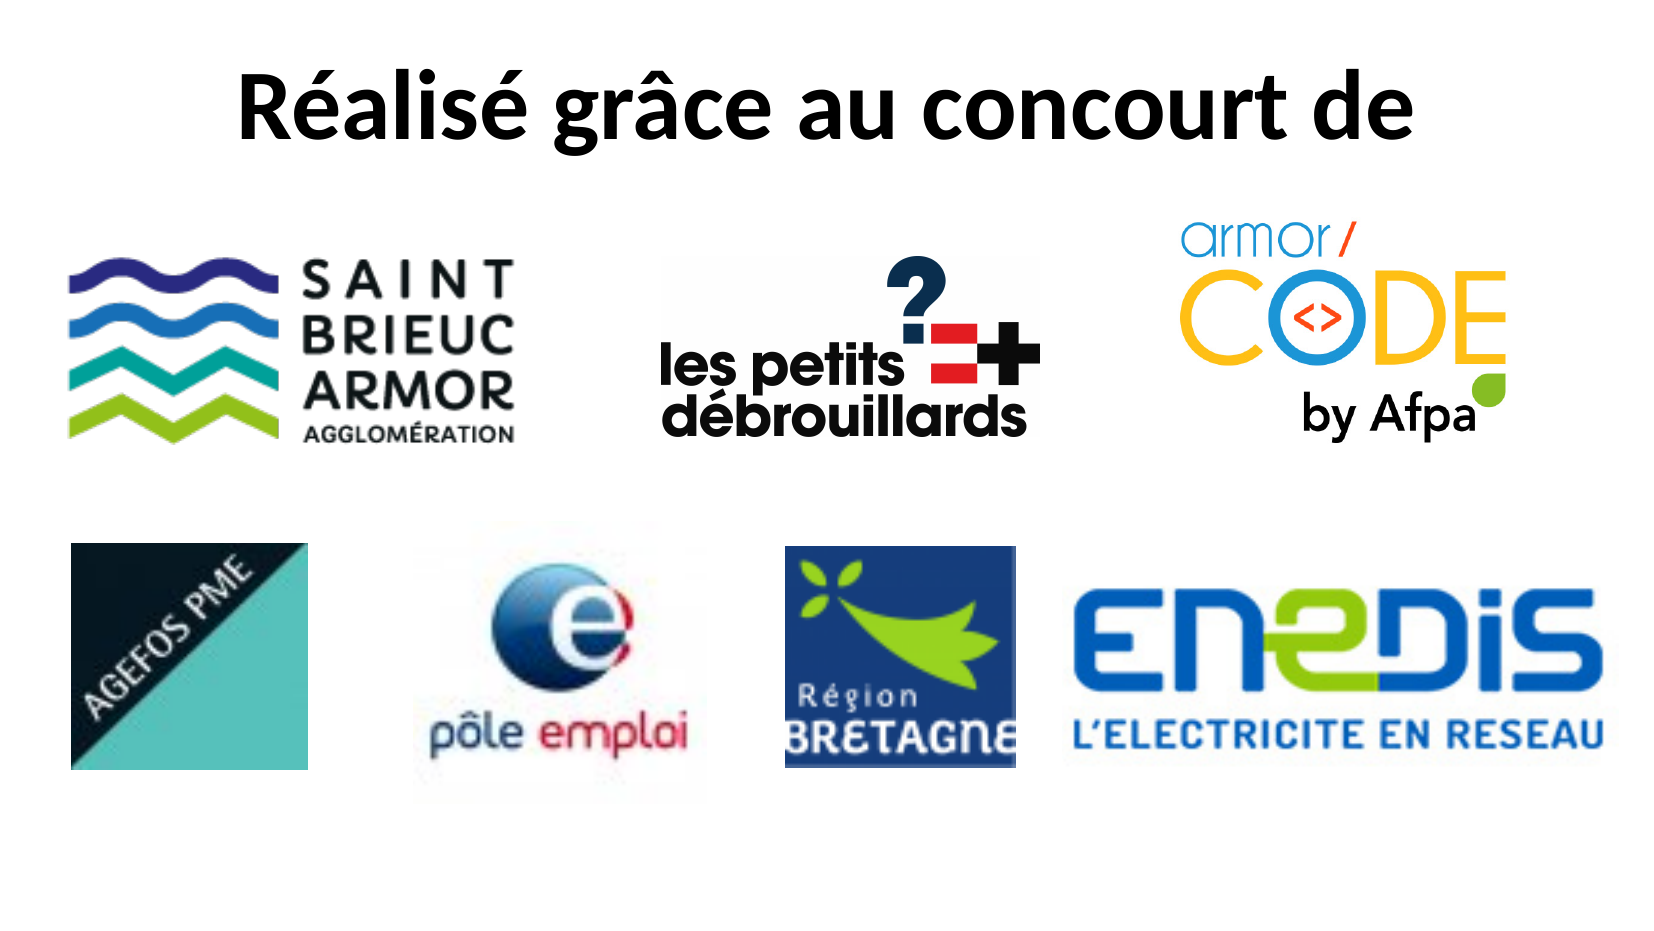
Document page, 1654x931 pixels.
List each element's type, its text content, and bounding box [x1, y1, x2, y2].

picture [64, 254, 626, 449]
picture [1062, 547, 1619, 792]
picture [661, 256, 1040, 438]
picture [785, 546, 1016, 768]
title Réalisé grâce au concourt de [82, 37, 1571, 193]
picture [71, 543, 308, 770]
picture [1163, 212, 1524, 452]
picture [413, 521, 707, 804]
